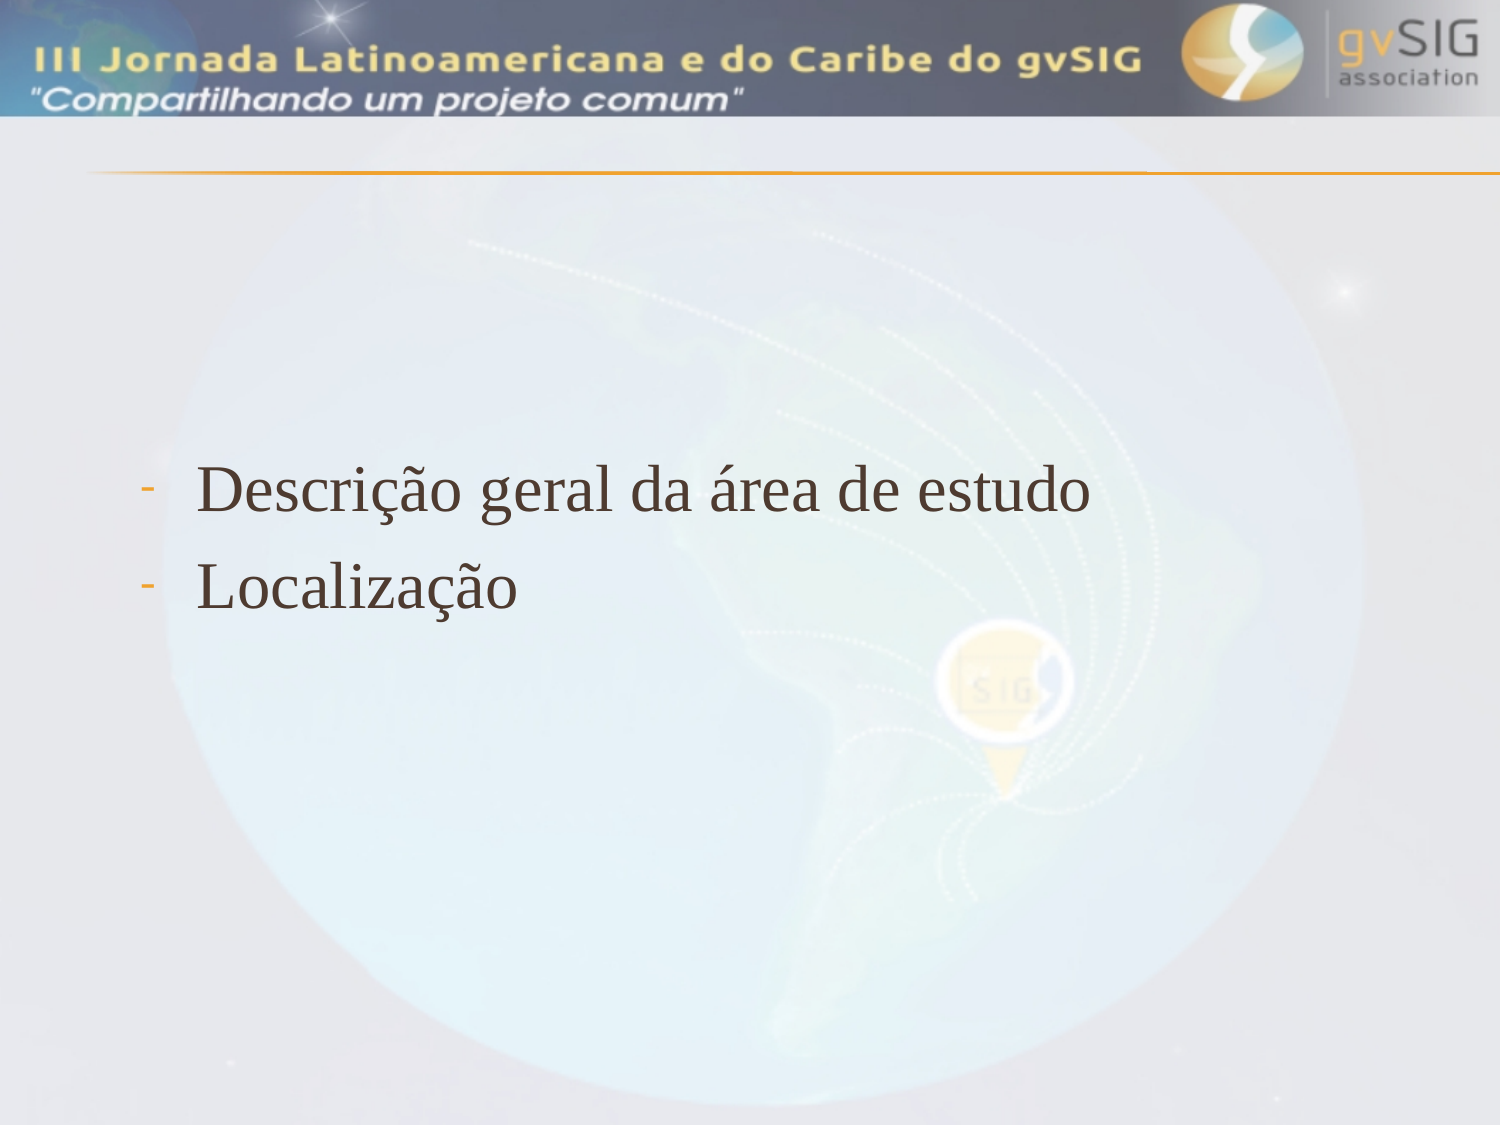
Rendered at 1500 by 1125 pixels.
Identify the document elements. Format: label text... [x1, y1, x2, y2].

list Descrição geral da área de estudo Localização [124, 437, 1350, 700]
picture [0, 0, 1500, 1125]
